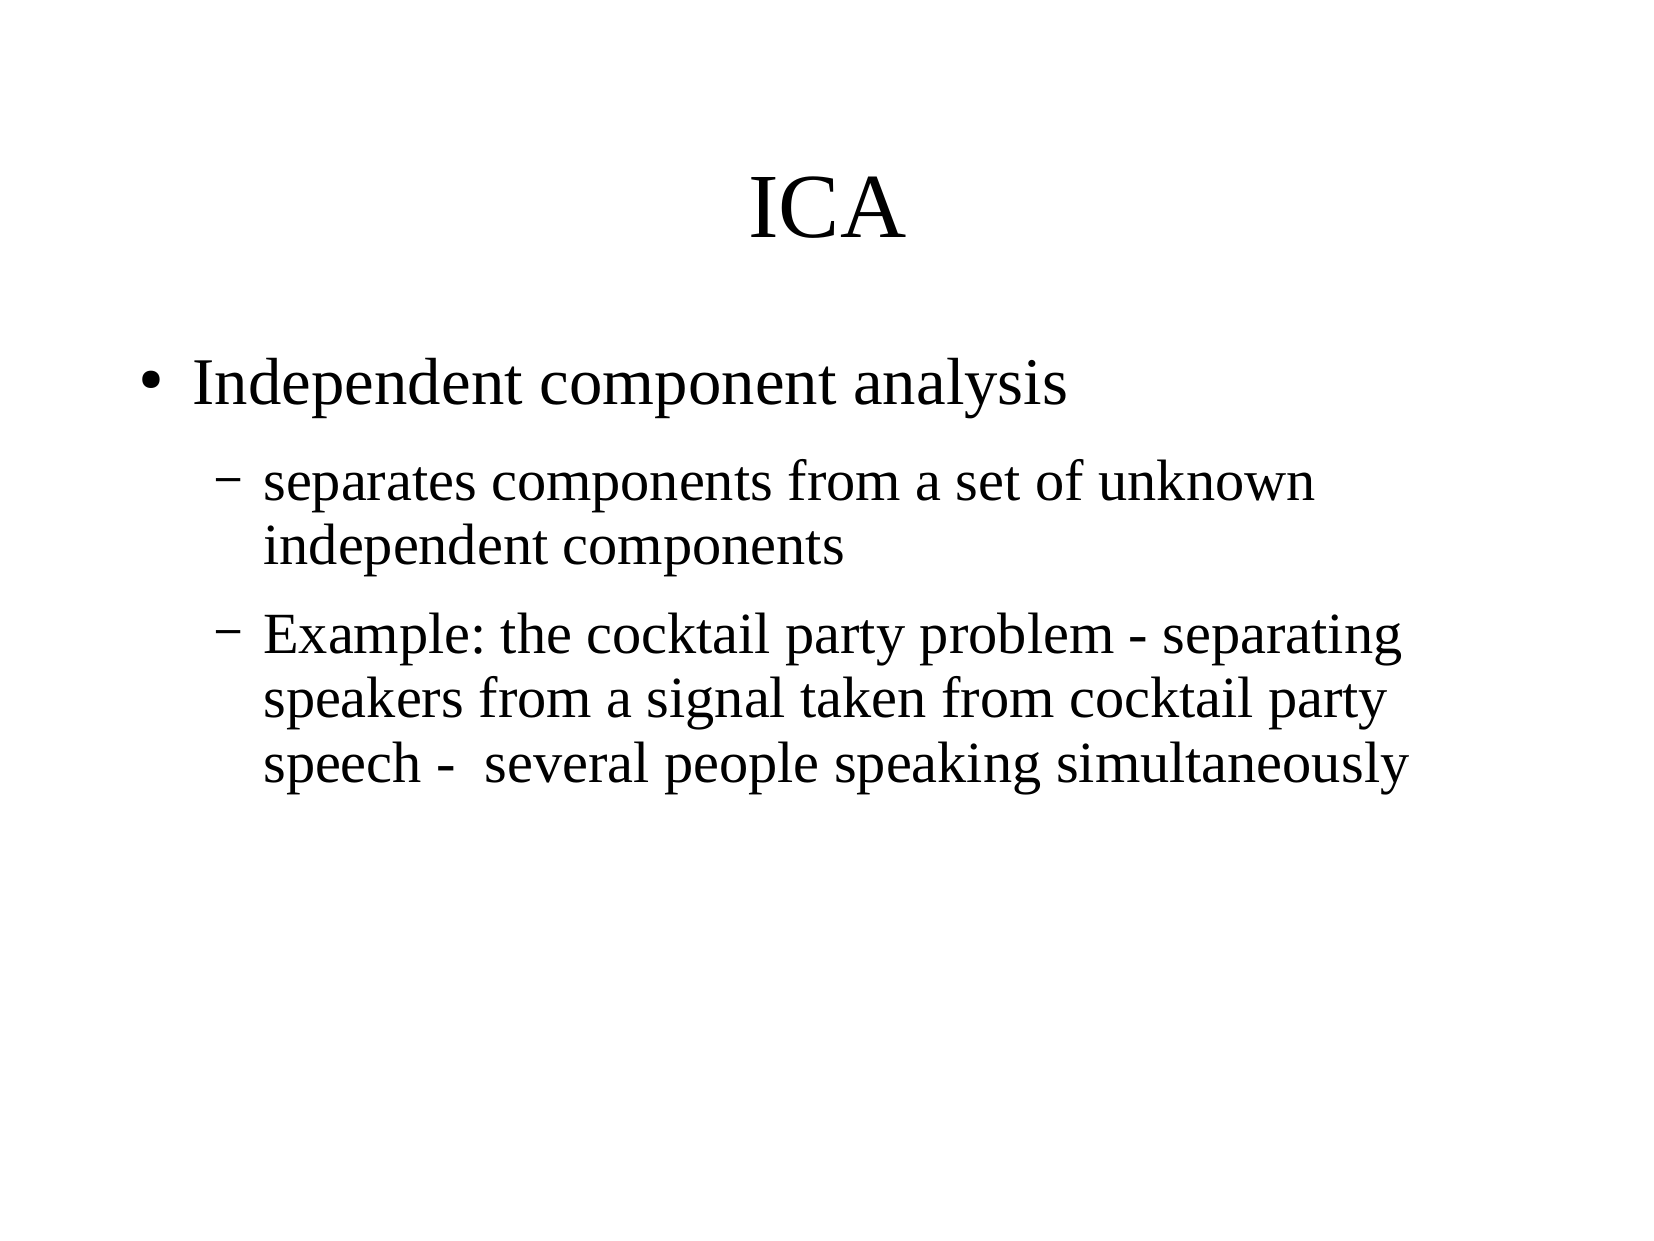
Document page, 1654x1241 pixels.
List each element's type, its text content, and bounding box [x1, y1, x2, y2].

list Independent component analysis separates components from a set of unknown independent components Example: the cocktail party problem - separating speakers from a signal taken from cocktail party speech - several people speaking simultaneously [121, 344, 1534, 1127]
title ICA [121, 102, 1534, 311]
